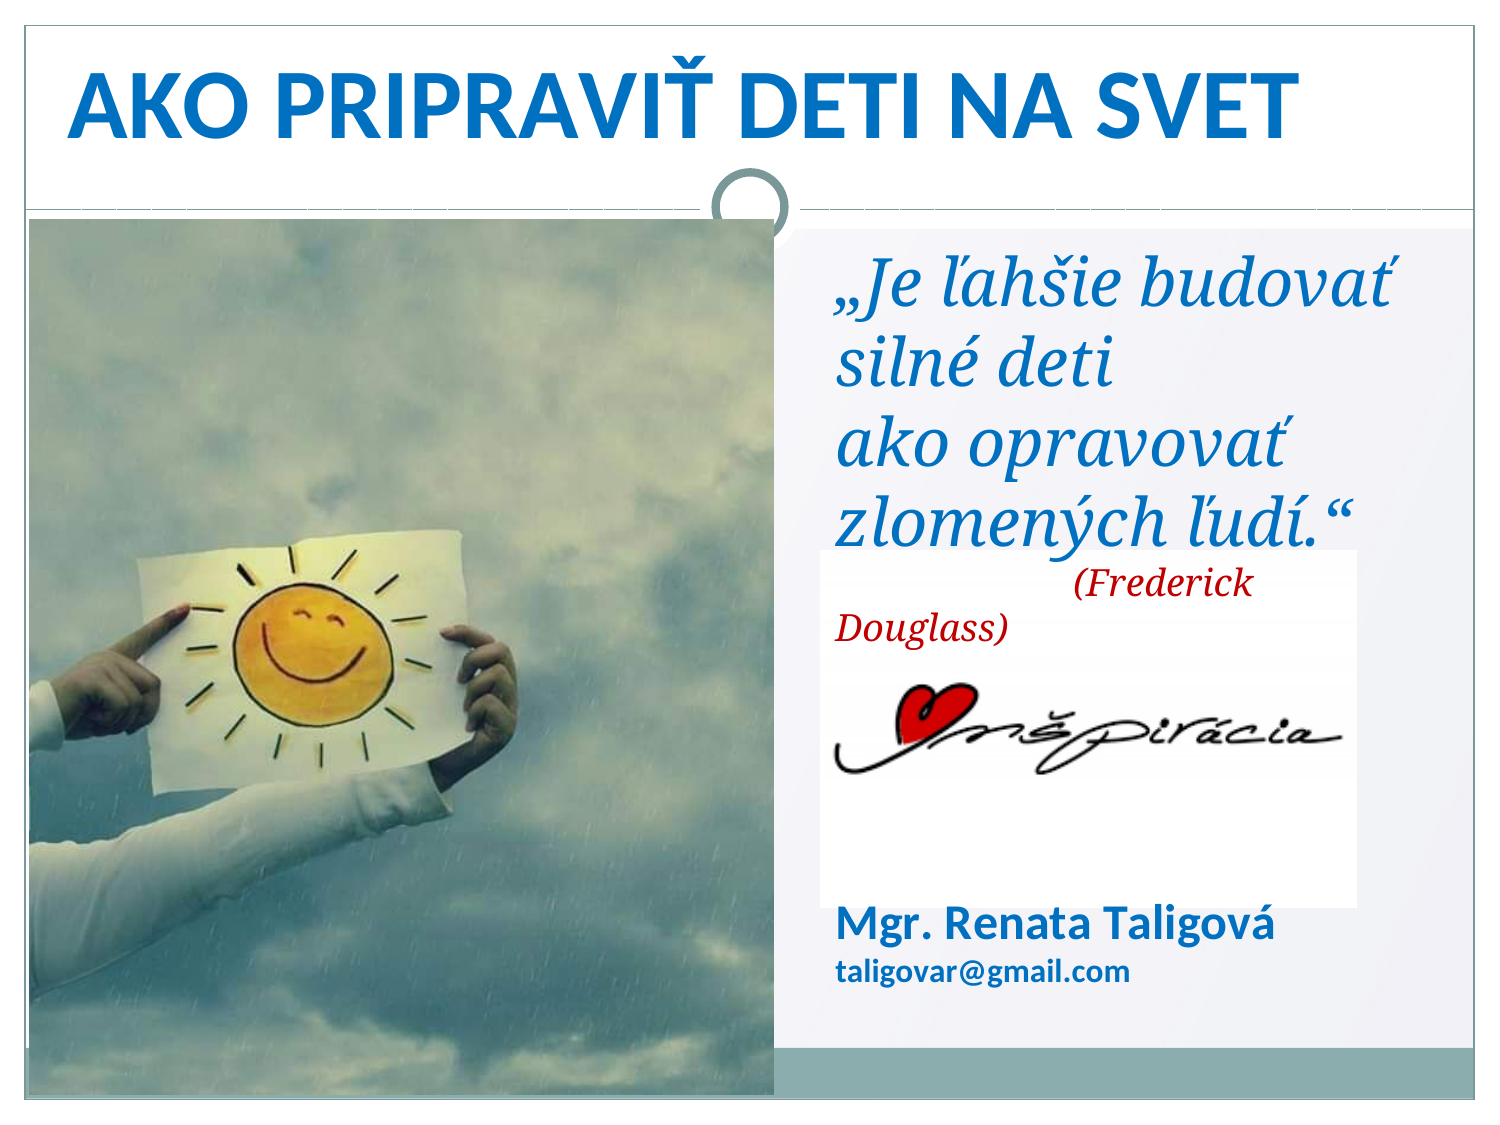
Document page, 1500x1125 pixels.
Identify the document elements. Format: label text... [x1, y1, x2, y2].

picture [26, 219, 1473, 1095]
text_box AKO PRIPRAVIŤ DETI NA SVET [53, 31, 1412, 167]
text_box Mgr. Renata Taligová taligovar@gmail.com [820, 881, 1500, 997]
text_box „Je ľahšie budovať silné deti ako opravovať zlomených ľudí.“ (Frederick Douglass) [820, 231, 1447, 657]
